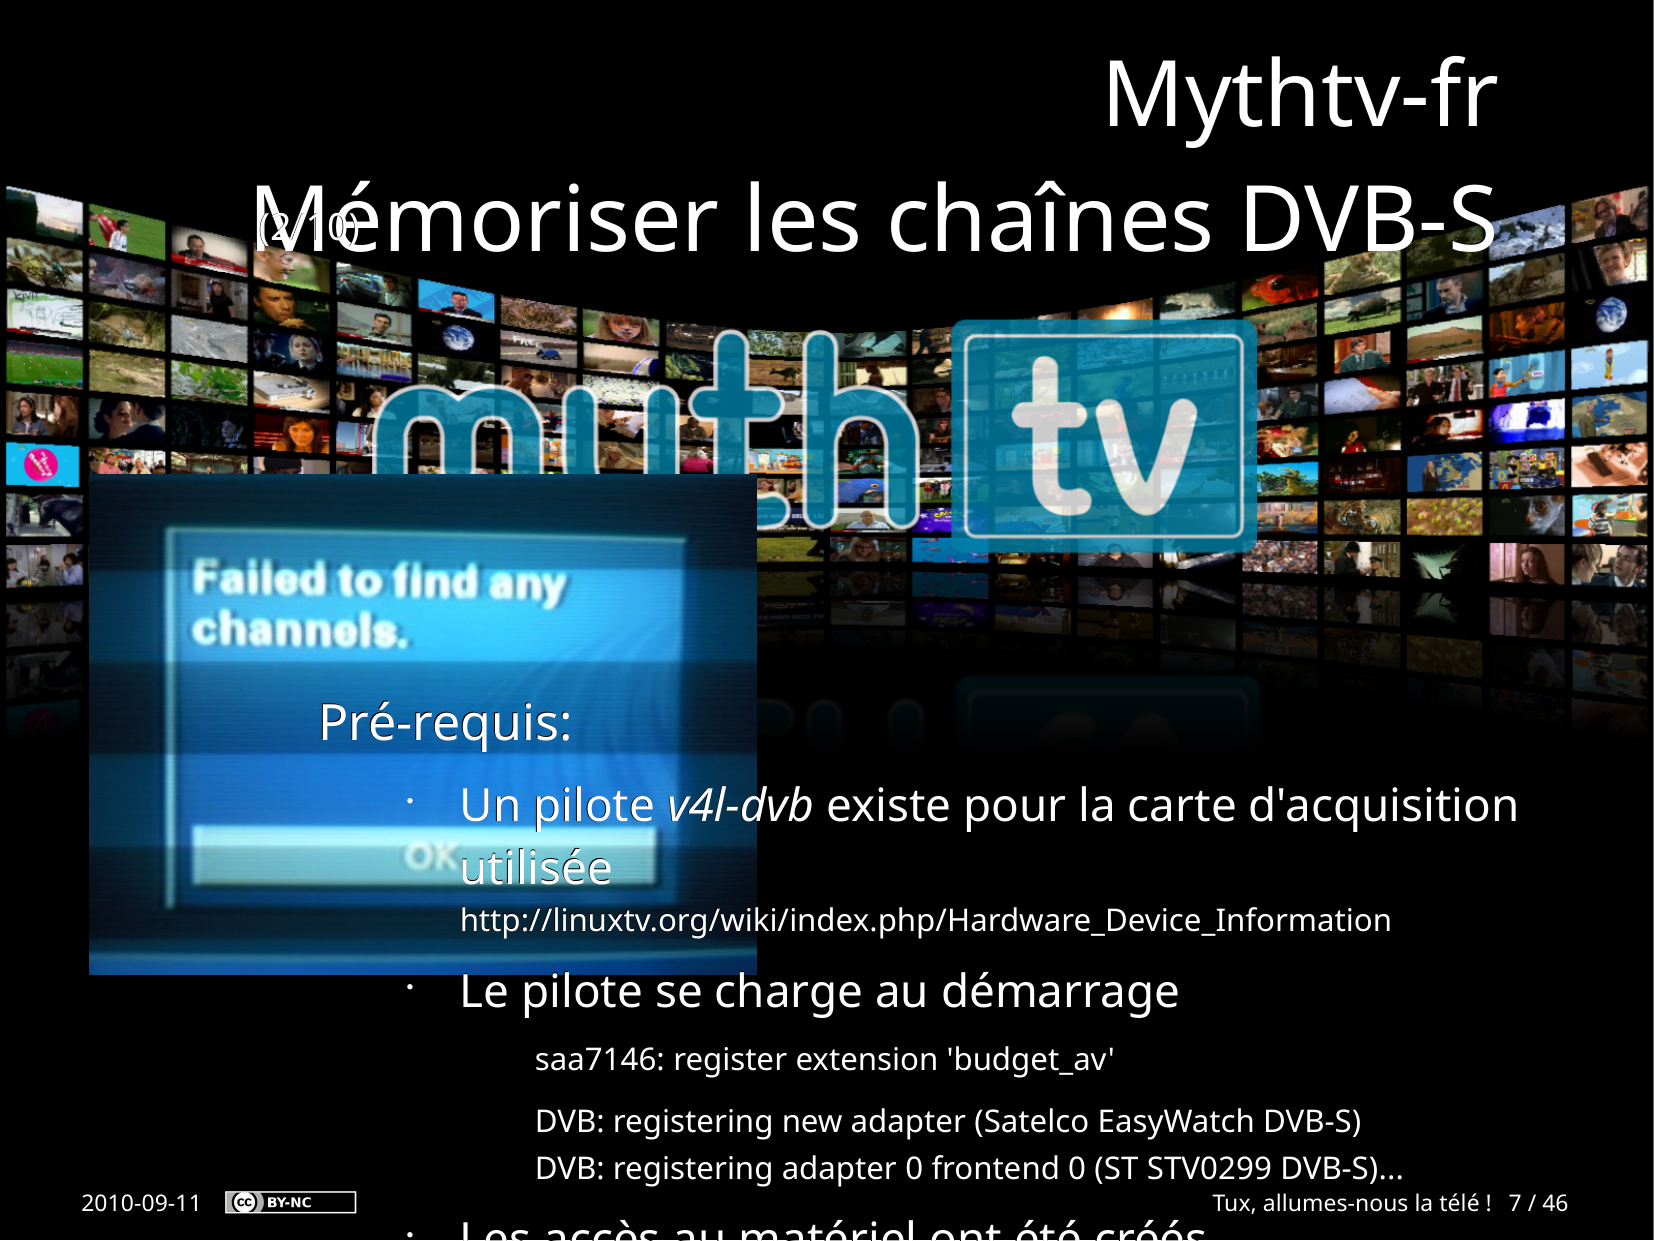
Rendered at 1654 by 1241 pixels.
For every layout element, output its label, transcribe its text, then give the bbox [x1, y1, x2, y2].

picture [490, 1233, 502, 1239]
picture [1141, 1233, 1152, 1239]
picture [965, 1233, 977, 1240]
picture [830, 1233, 841, 1239]
picture [1021, 1233, 1032, 1239]
picture [1063, 1233, 1074, 1239]
picture [620, 1233, 631, 1239]
picture [936, 1233, 950, 1240]
picture [0, 0, 1654, 1240]
text_box (2/10) [244, 193, 395, 252]
picture [1166, 1233, 1178, 1239]
picture [887, 1233, 898, 1239]
title Mythtv-fr Mémoriser les chaînes DVB-S [82, 47, 1501, 259]
picture [762, 1233, 773, 1240]
picture [746, 1233, 758, 1240]
list Pré-requis: Un pilote v4l-dvb existe pour la carte d'acquisition utilisée http://linuxtv.org/wiki/index.php/Hardware_Device_Information Le pilote se charge au démarrage saa7146: register extension 'budget_av' DVB: registering new adapter (Satelco EasyWatch DVB-S) DVB: registering adapter 0 frontend 0 (ST STV0299 DVB-S)... Les accès au matériel ont été créés /dev/dvb/adapter0/frontend0 [318, 686, 1583, 1175]
